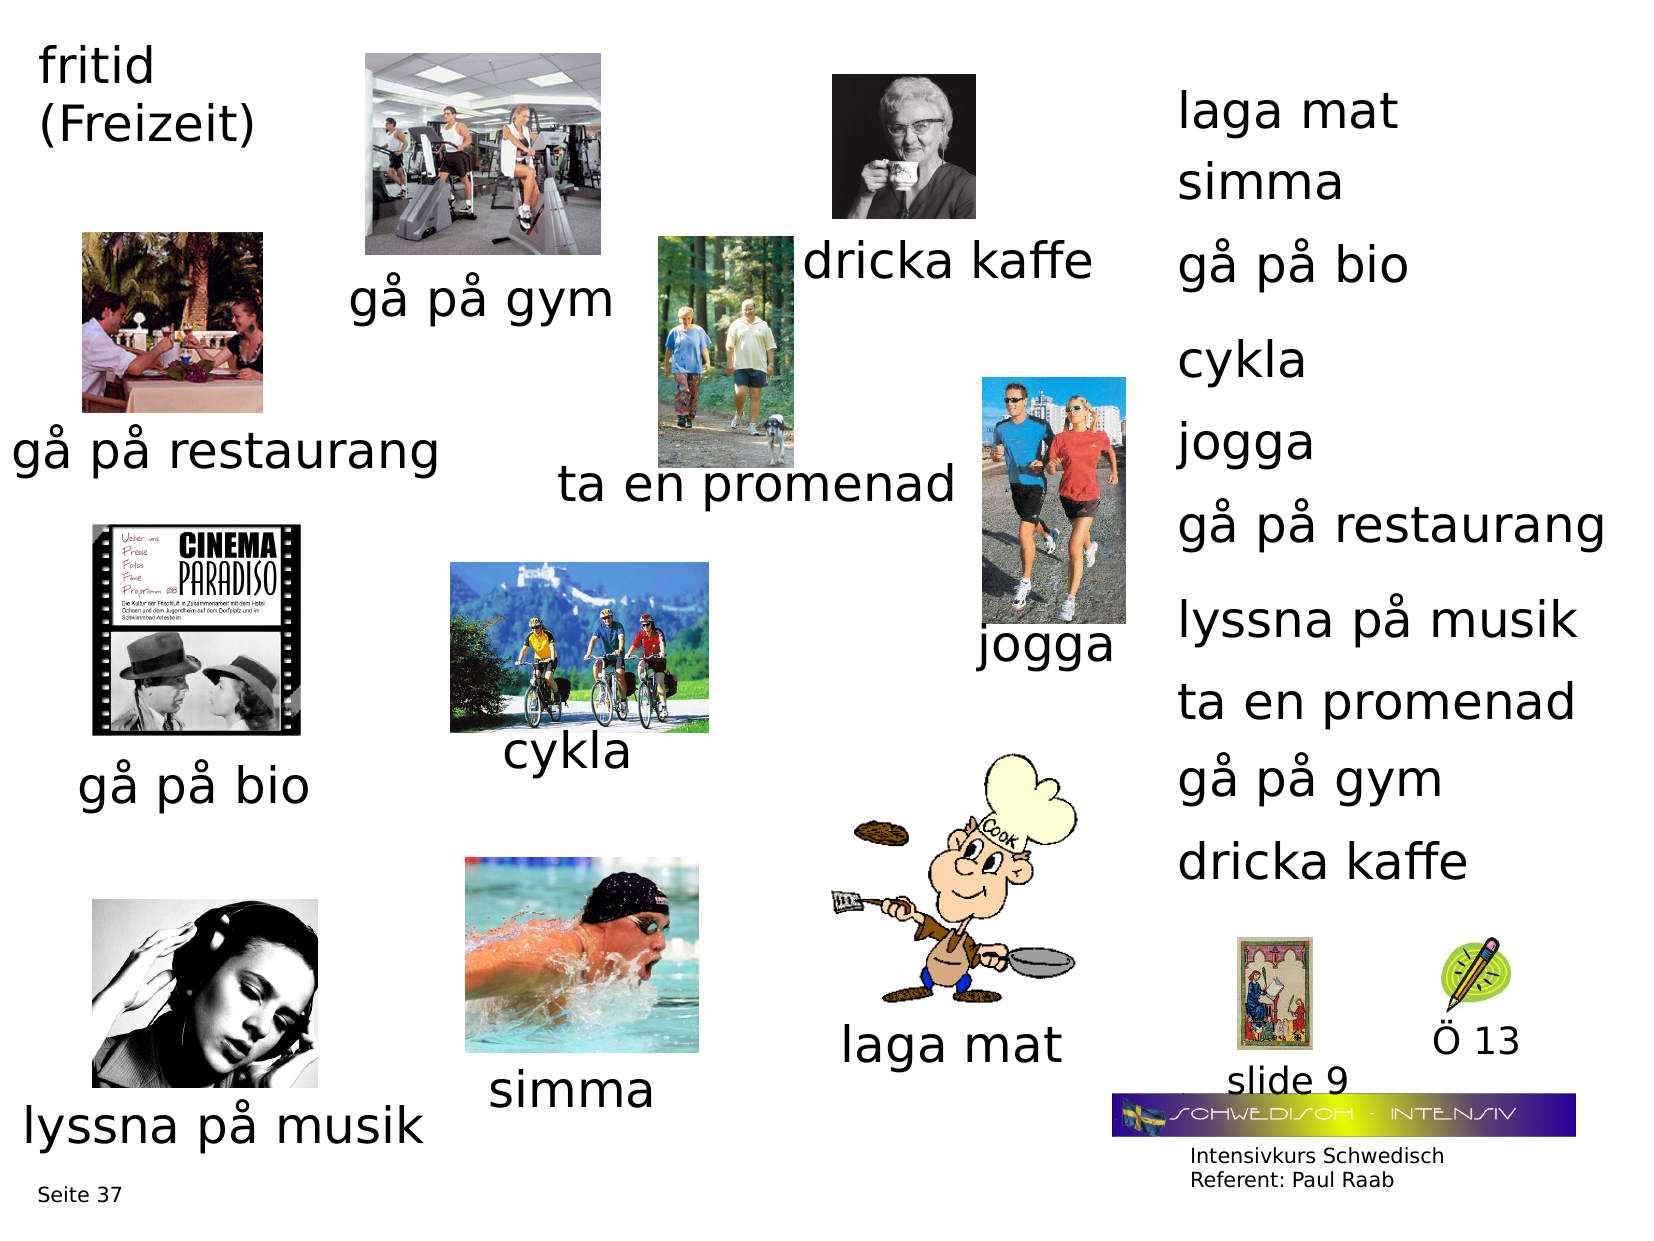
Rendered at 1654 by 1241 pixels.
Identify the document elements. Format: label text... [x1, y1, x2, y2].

picture [658, 236, 794, 447]
text_box ta en promenad [1162, 666, 1613, 740]
text_box simma [1162, 145, 1388, 219]
text_box dricka kaffe [1162, 825, 1501, 899]
text_box laga mat [825, 1008, 1088, 1082]
picture [92, 524, 301, 736]
text_box simma [473, 1054, 699, 1128]
text_box gå på gym [1162, 742, 1538, 816]
text_box dricka kaffe [787, 225, 1126, 299]
text_box gå på restaurang [0, 414, 488, 488]
text_box gå på restaurang [1162, 488, 1654, 562]
picture [82, 232, 263, 413]
picture [832, 74, 976, 219]
text_box lyssna på musik [1162, 583, 1613, 657]
text_box laga mat [1162, 75, 1463, 149]
picture [450, 562, 709, 733]
picture [92, 899, 318, 1088]
picture [1112, 1093, 1576, 1137]
text_box fritid (Freizeit) [23, 29, 399, 162]
picture [982, 377, 1126, 607]
text_box slide 9 [1211, 1052, 1400, 1111]
picture [365, 53, 601, 255]
text_box cykla [1162, 323, 1351, 397]
picture [825, 749, 1083, 1008]
text_box lyssna på musik [7, 1089, 458, 1163]
text_box ta en promenad [542, 447, 993, 521]
text_box Ö 13 [1417, 1012, 1568, 1071]
text_box gå på gym [333, 262, 642, 336]
text_box gå på bio [1162, 228, 1613, 302]
picture [1237, 937, 1313, 1051]
text_box cykla [487, 714, 676, 788]
text_box jogga [1162, 406, 1351, 480]
picture [1441, 937, 1511, 1012]
text_box gå på bio [62, 750, 352, 824]
text_box jogga [962, 607, 1151, 682]
picture [465, 857, 699, 1053]
